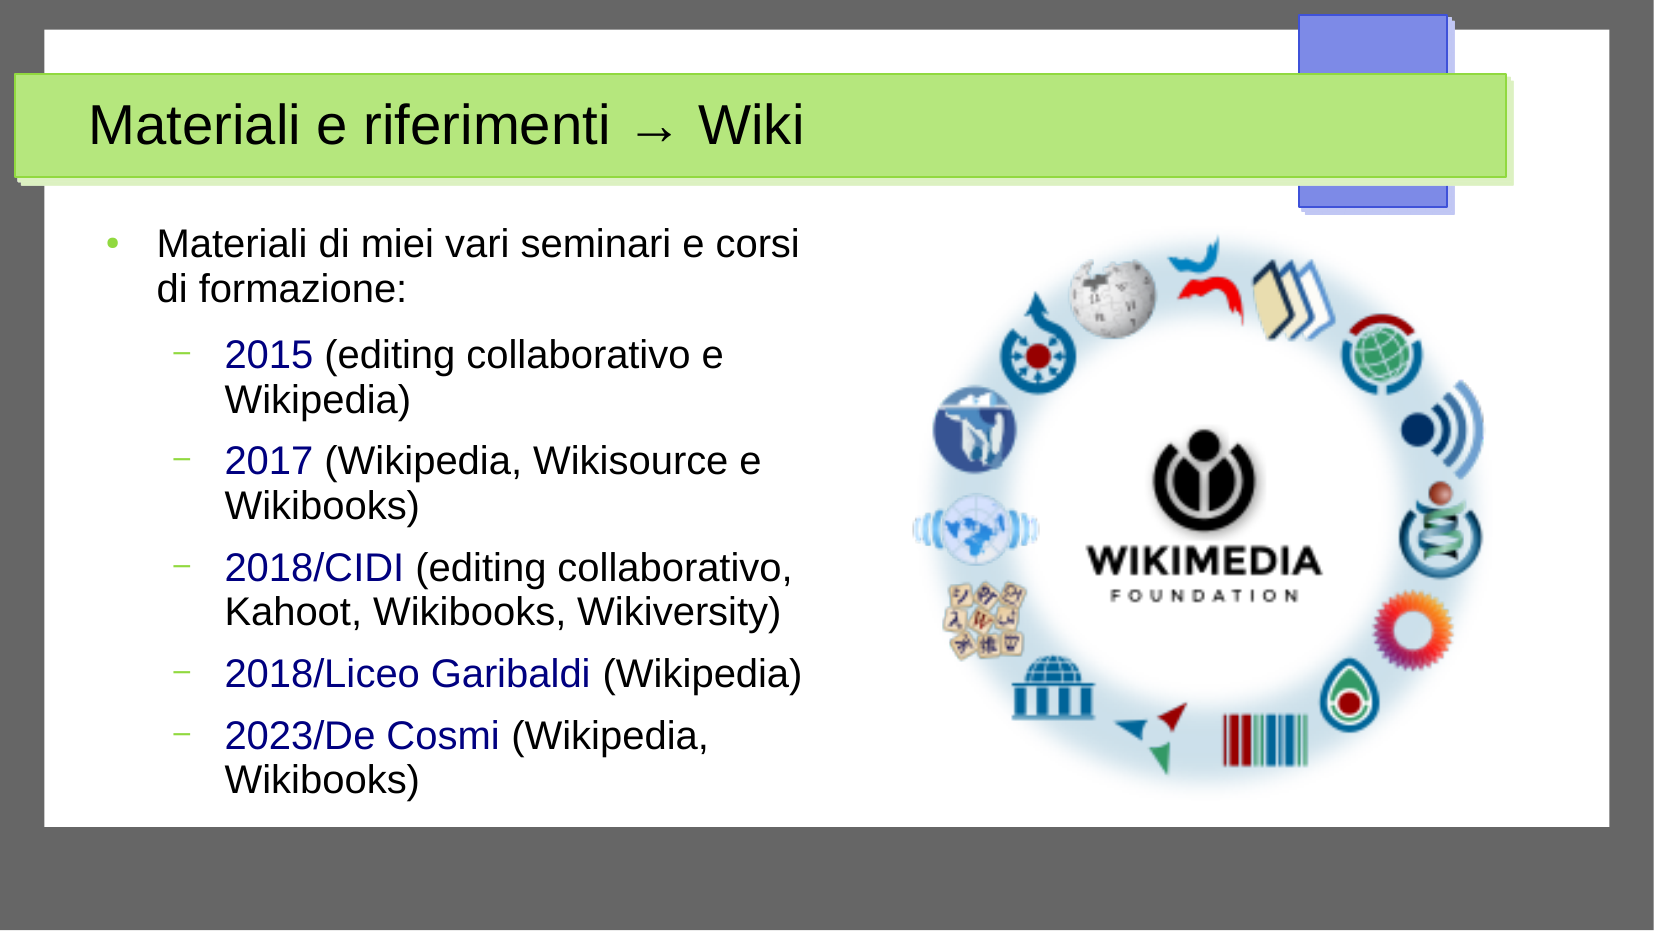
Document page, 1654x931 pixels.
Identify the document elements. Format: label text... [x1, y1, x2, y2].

list Materiali di miei vari seminari e corsi di formazione: 2015 (editing collaborativo e Wikipedia) 2017 (Wikipedia, Wikisource e Wikibooks) 2018/CIDI (editing collaborativo, Kahoot, Wikibooks, Wikiversity) 2018/Liceo Garibaldi (Wikipedia) 2023/De Cosmi (Wikipedia, Wikibooks) [88, 221, 809, 813]
picture [909, 221, 1501, 813]
title Materiali e riferimenti → Wiki [88, 73, 1506, 178]
